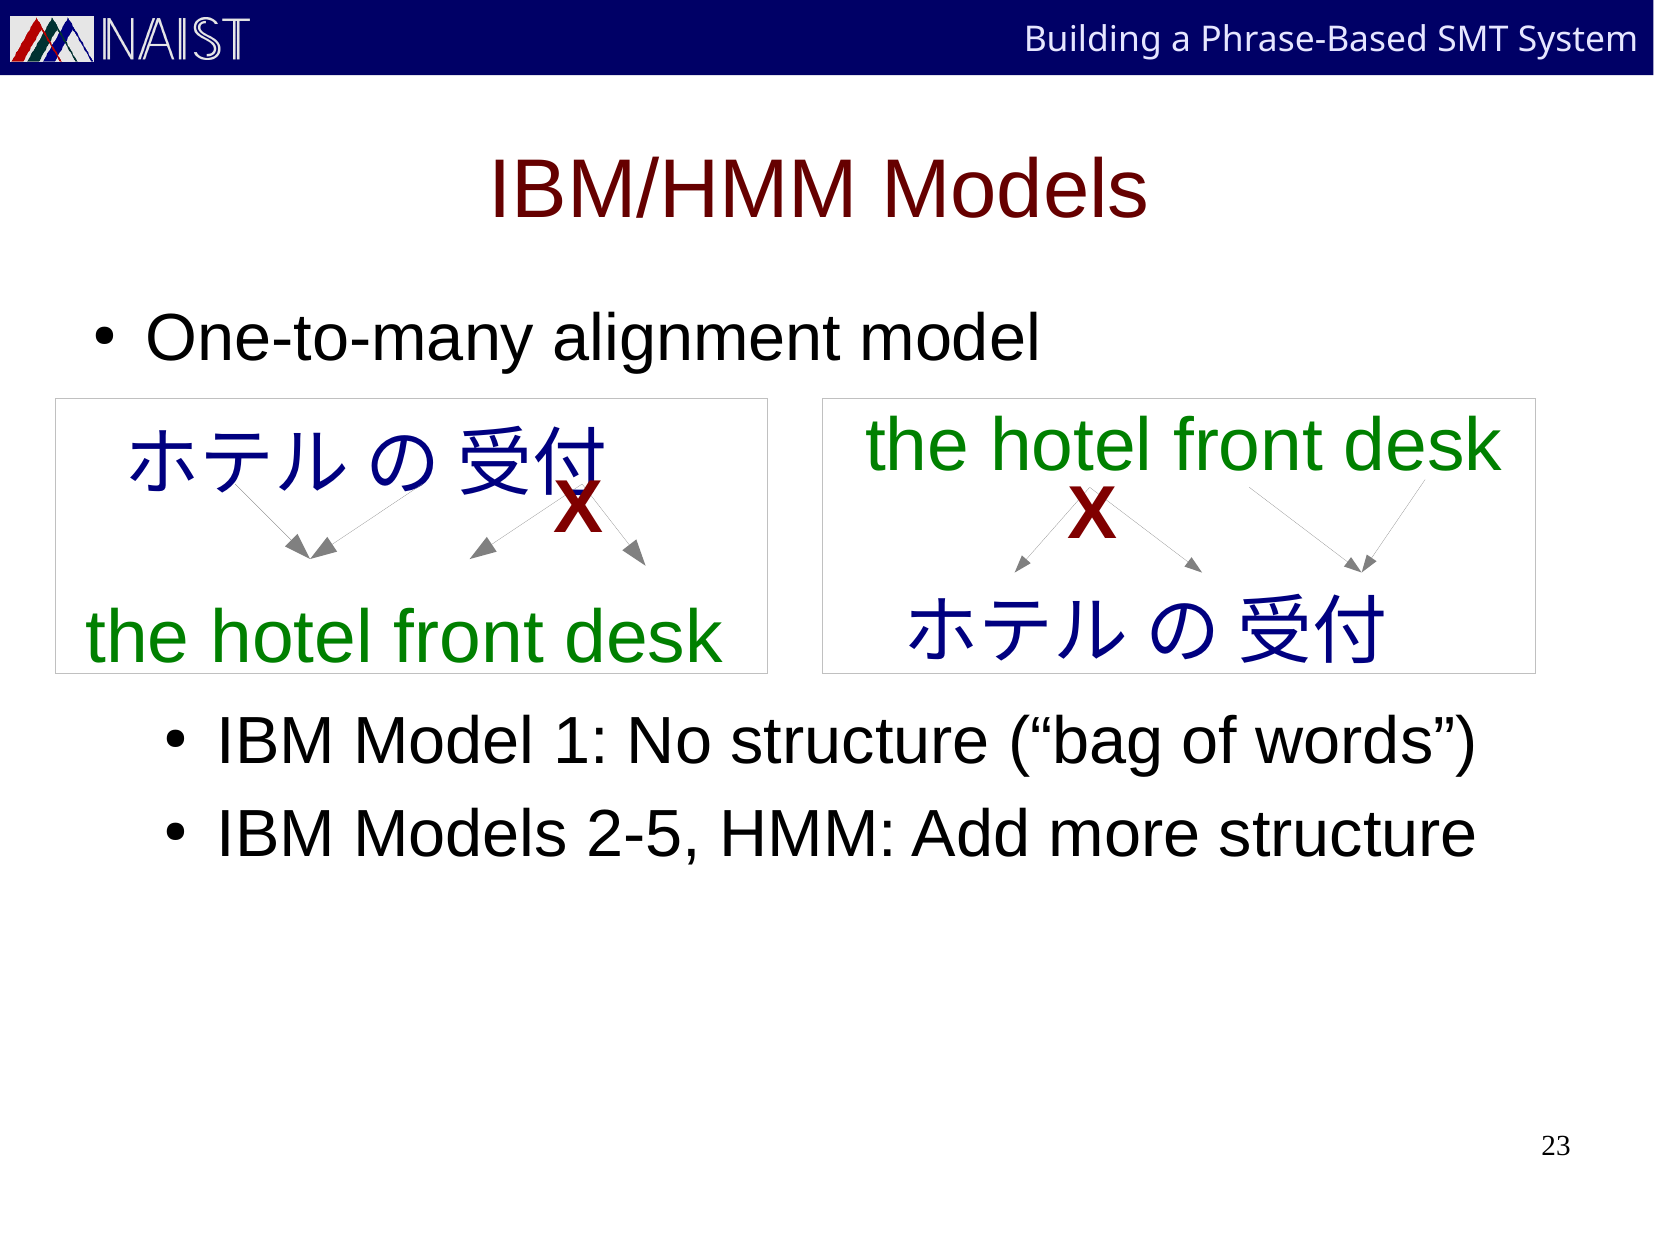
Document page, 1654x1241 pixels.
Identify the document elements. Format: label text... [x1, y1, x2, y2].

text_box ホテル の 受付 the hotel front desk [70, 399, 761, 659]
text_box X [538, 456, 619, 556]
title IBM/HMM Models [75, 100, 1564, 277]
picture [10, 16, 94, 62]
text_box X [1052, 462, 1133, 562]
text_box the hotel front desk ホテル の 受付 [850, 395, 1540, 659]
list One-to-many alignment model IBM Model 1: No structure (“bag of words”) IBM Models 2-5, HMM: Add more structure [75, 300, 1564, 1104]
list One-to-many alignment model IBM Model 1: No structure (“bag of words”) IBM Models 2-5, HMM: Add more structure [75, 399, 767, 673]
text_box the hotel front desk ホテル の 受付 [850, 399, 1535, 659]
picture [102, 17, 251, 60]
